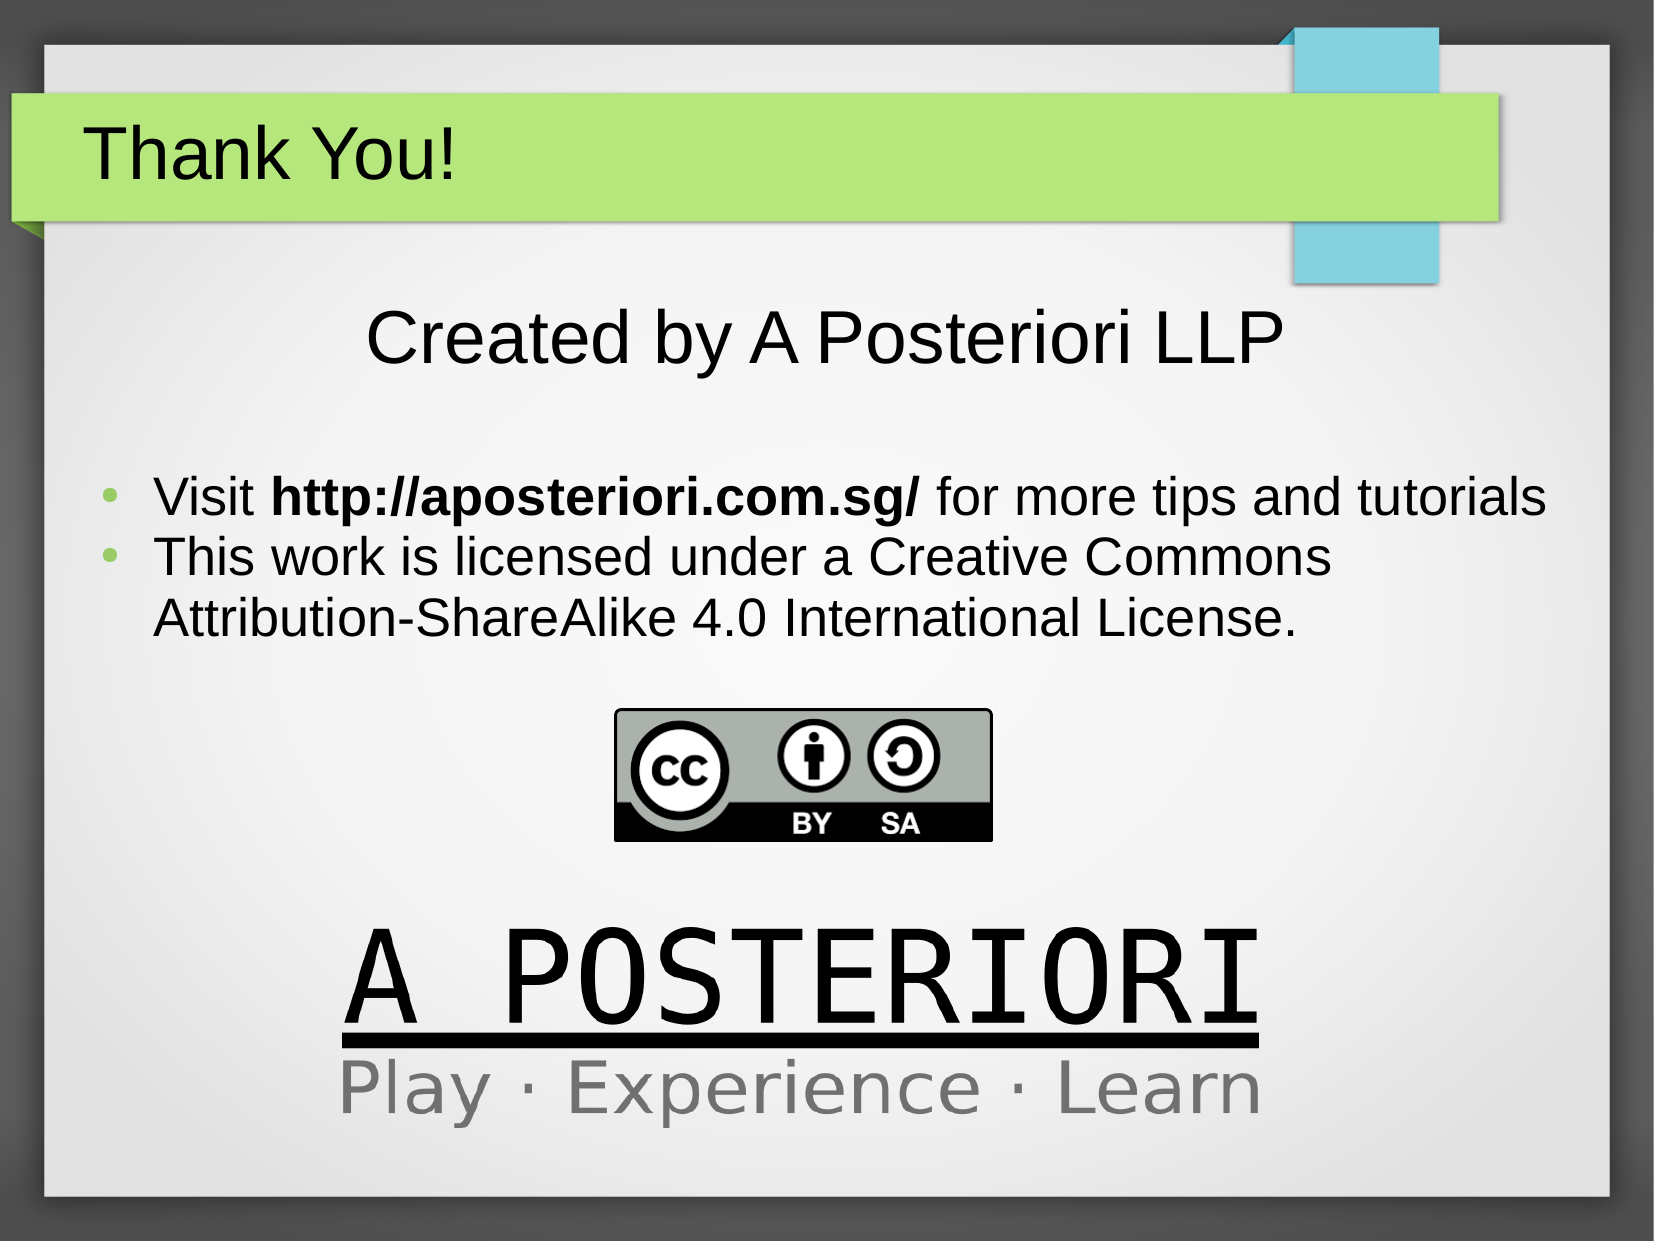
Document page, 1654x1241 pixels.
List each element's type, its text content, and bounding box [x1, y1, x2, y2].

title Thank You! [82, 94, 1264, 213]
list Created by A Posteriori LLP Visit http://aposteriori.com.sg/ for more tips and tutorials This work is licensed under a Creative Commons Attribution-ShareAlike 4.0 International License. [82, 295, 1571, 1015]
picture [0, 0, 1654, 1241]
